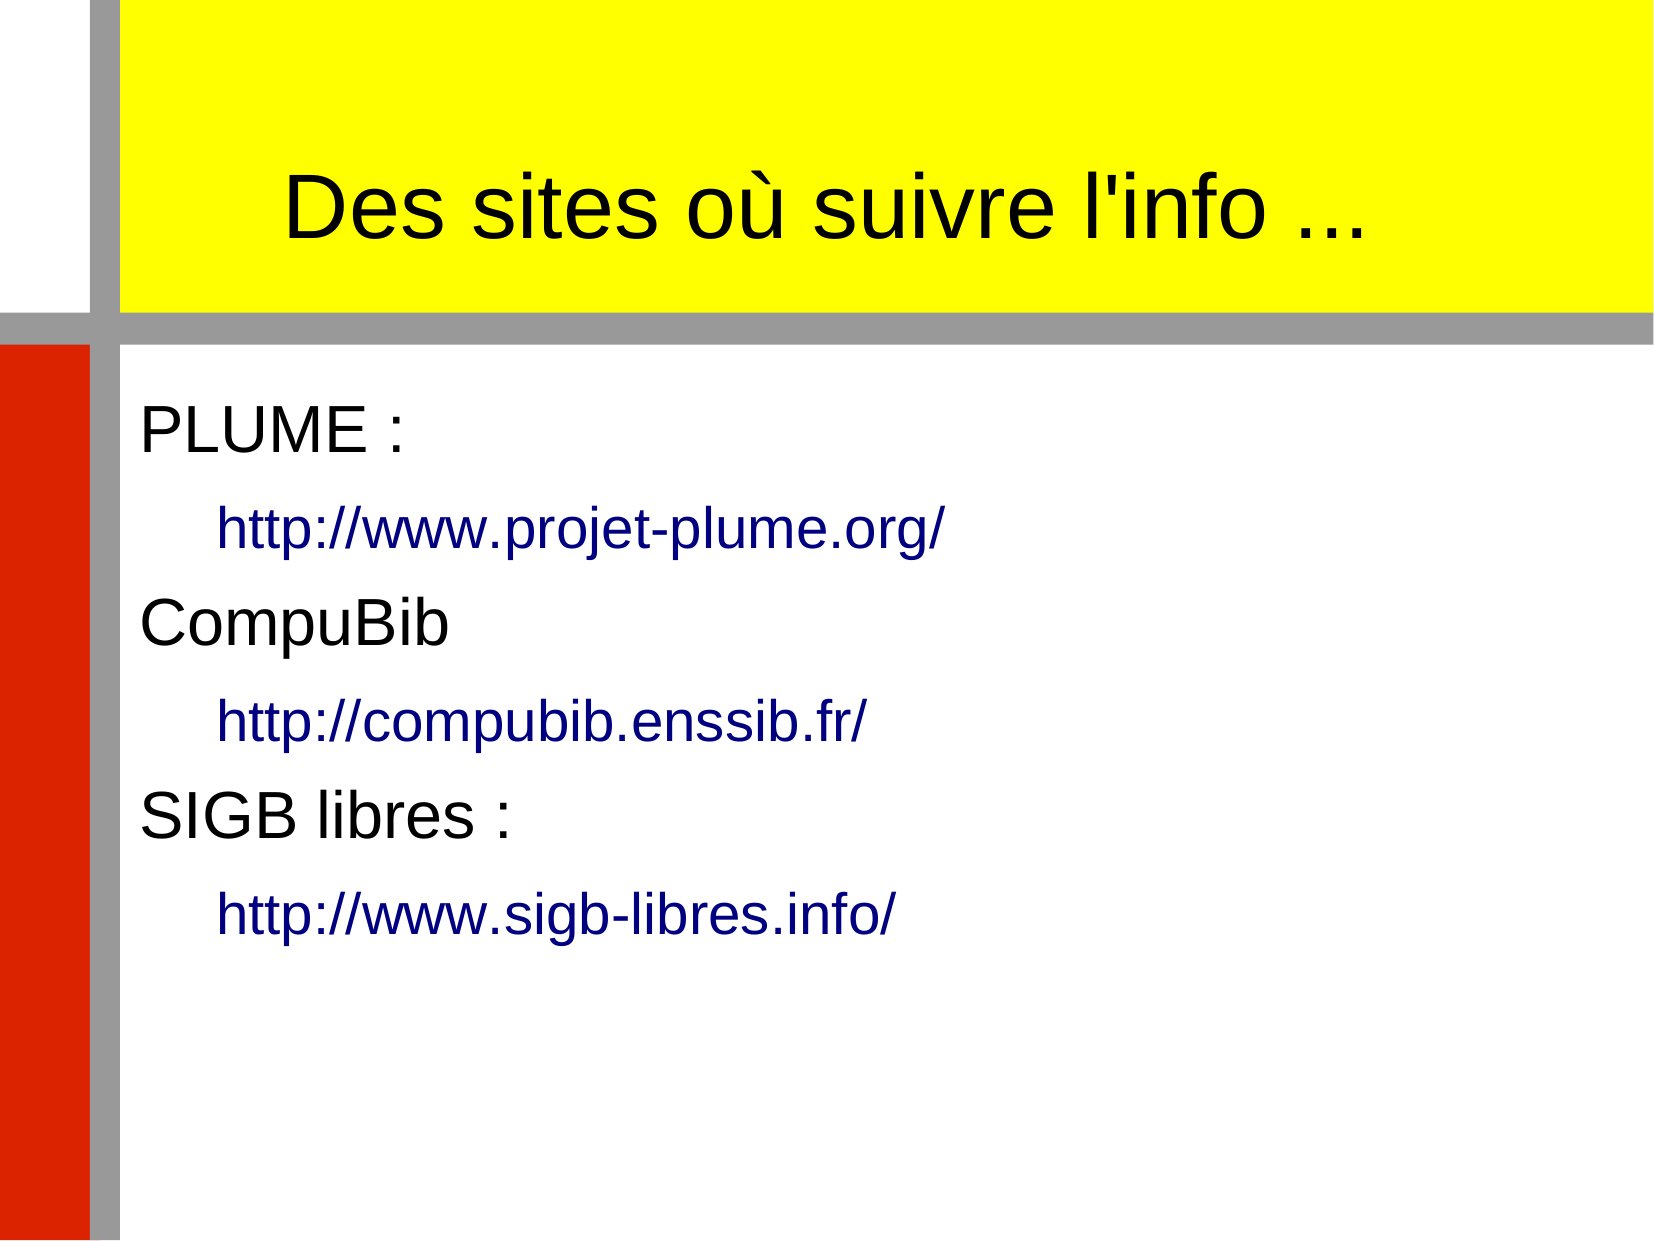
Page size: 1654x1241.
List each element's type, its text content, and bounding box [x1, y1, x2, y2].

title Des sites où suivre l'info ... [121, 102, 1534, 311]
list PLUME : http://www.projet-plume.org/ CompuBib http://compubib.enssib.fr/ SIGB libres : http://www.sigb-libres.info/ [121, 391, 1534, 1127]
